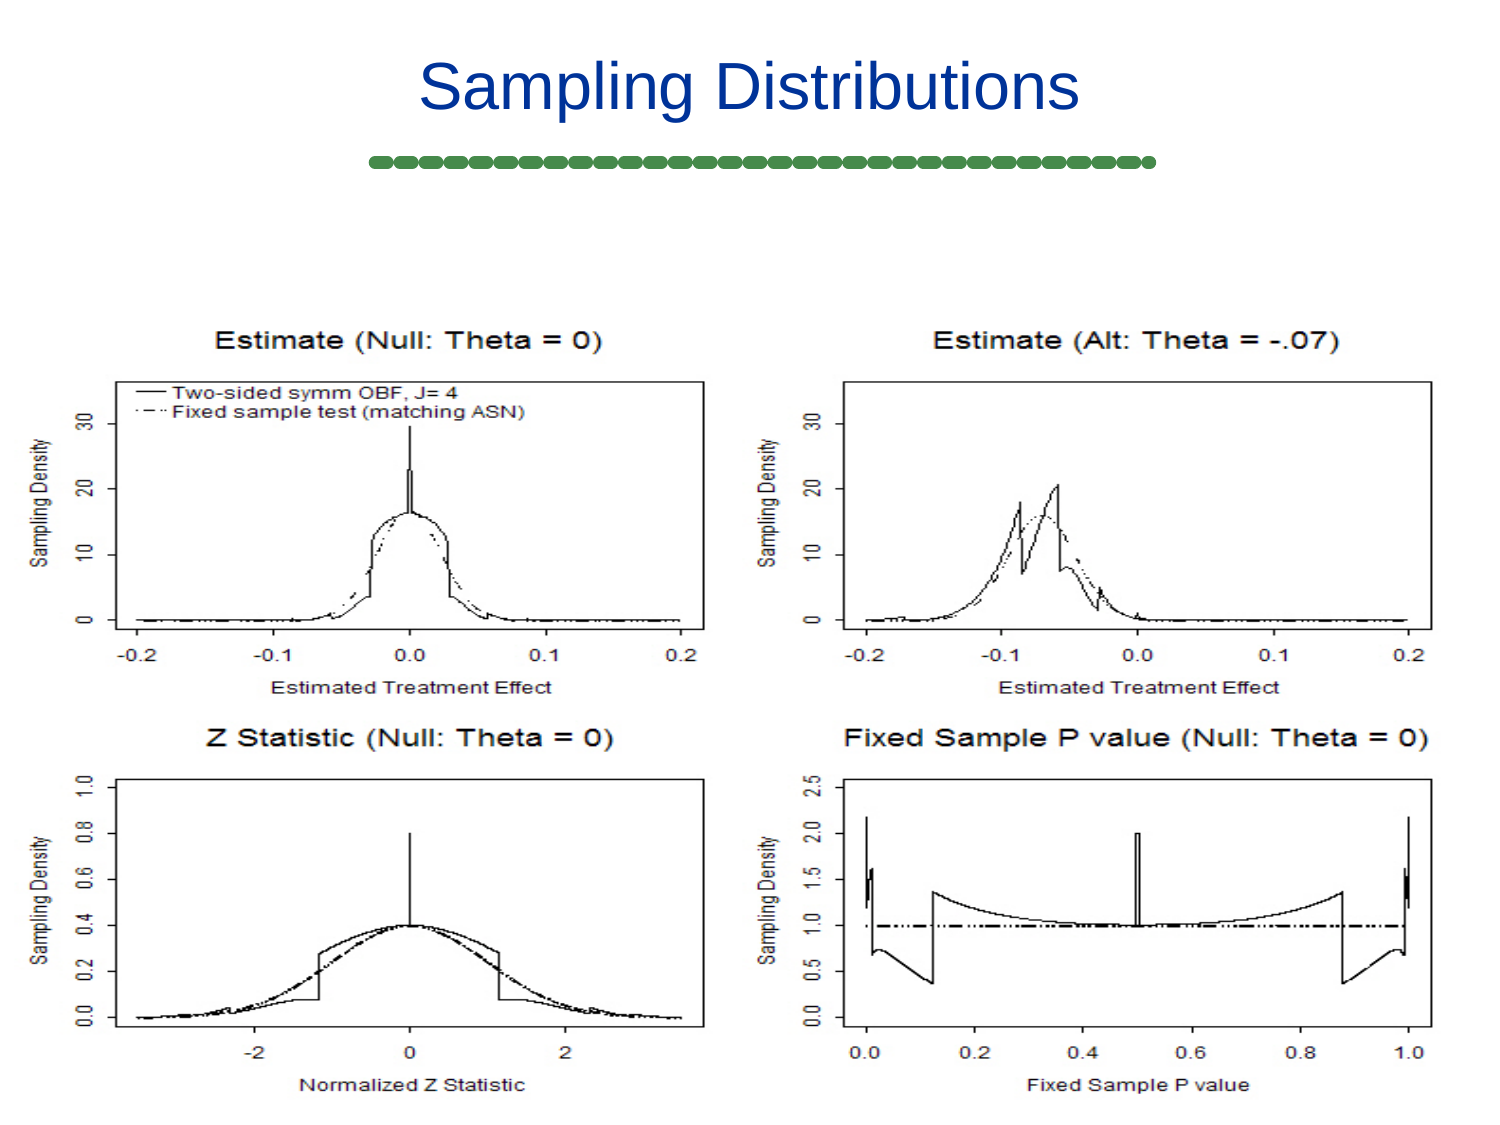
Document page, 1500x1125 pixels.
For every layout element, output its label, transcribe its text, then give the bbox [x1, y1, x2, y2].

title Sampling Distributions [37, 24, 1463, 141]
picture [0, 299, 1500, 1125]
